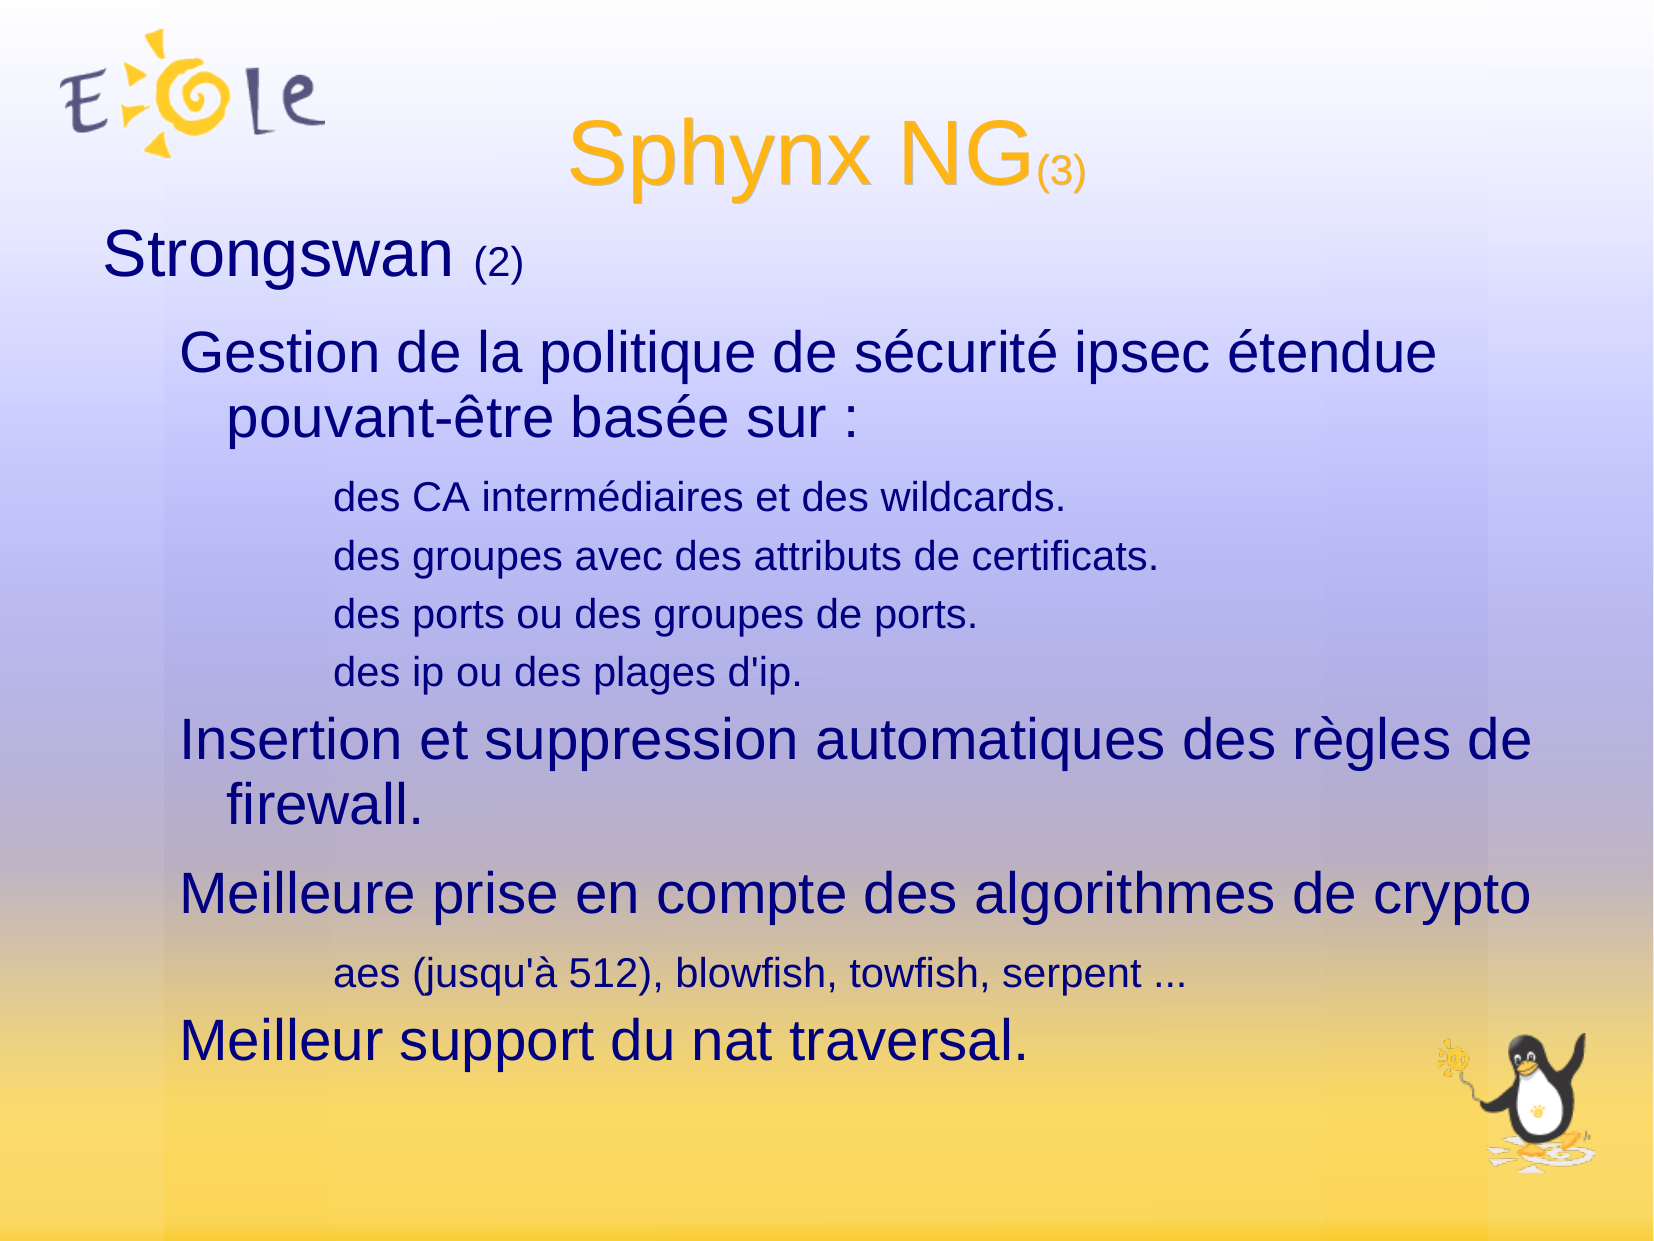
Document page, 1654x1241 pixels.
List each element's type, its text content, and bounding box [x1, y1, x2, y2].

title Sphynx NG(3) [82, 49, 1571, 257]
list Strongswan (2) Gestion de la politique de sécurité ipsec étendue pouvant-être basée sur : des CA intermédiaires et des wildcards. des groupes avec des attributs de certificats. des ports ou des groupes de ports. des ip ou des plages d'ip. Insertion et suppression automatiques des règles de firewall. Meilleure prise en compte des algorithmes de crypto aes (jusqu'à 512), blowfish, towfish, serpent ... Meilleur support du nat traversal. [85, 215, 1574, 1227]
picture [0, 0, 1654, 1241]
